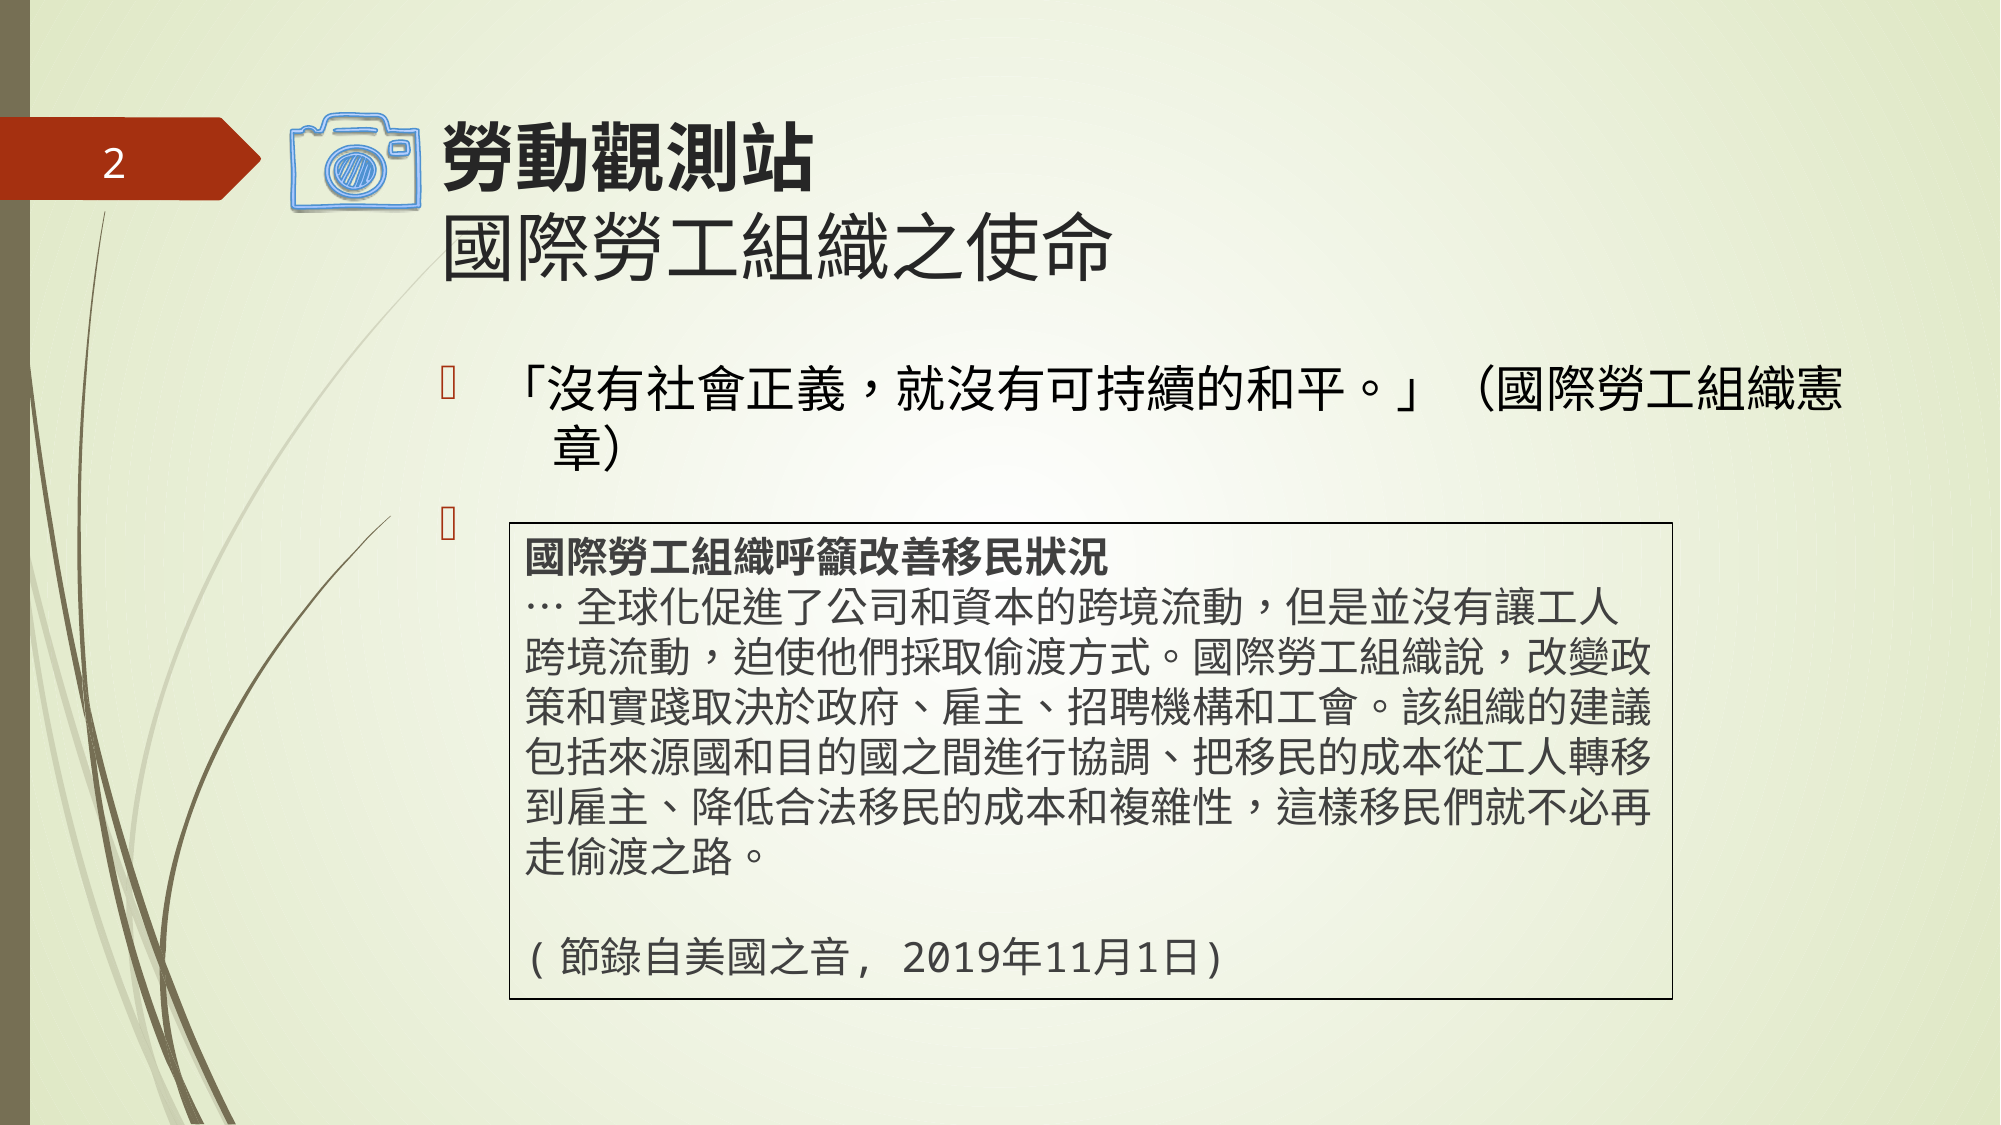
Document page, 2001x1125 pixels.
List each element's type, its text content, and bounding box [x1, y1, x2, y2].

text_box 國際勞工組織呼籲改善移民狀況 …全球化促進了公司和資本的跨境流動，但是並沒有讓工人跨境流動，迫使他們採取偷渡方式。國際勞工組織說，改變政策和實踐取決於政府、雇主、招聘機構和工會。該組織的建議包括來源國和目的國之間進行協調、把移民的成本從工人轉移到雇主、降低合法移民的成本和複雜性，這樣移民們就不必再走偷渡之路。 (節錄自美國之音, 2019年11月1日) [509, 523, 1673, 993]
title 勞動觀測站 國際勞工組織之使命 [425, 102, 1888, 313]
list 「沒有社會正義，就沒有可持續的和平。」（國際勞工組織憲章） [424, 350, 1888, 970]
text_box [290, 112, 421, 209]
text_box 2 [87, 129, 216, 190]
